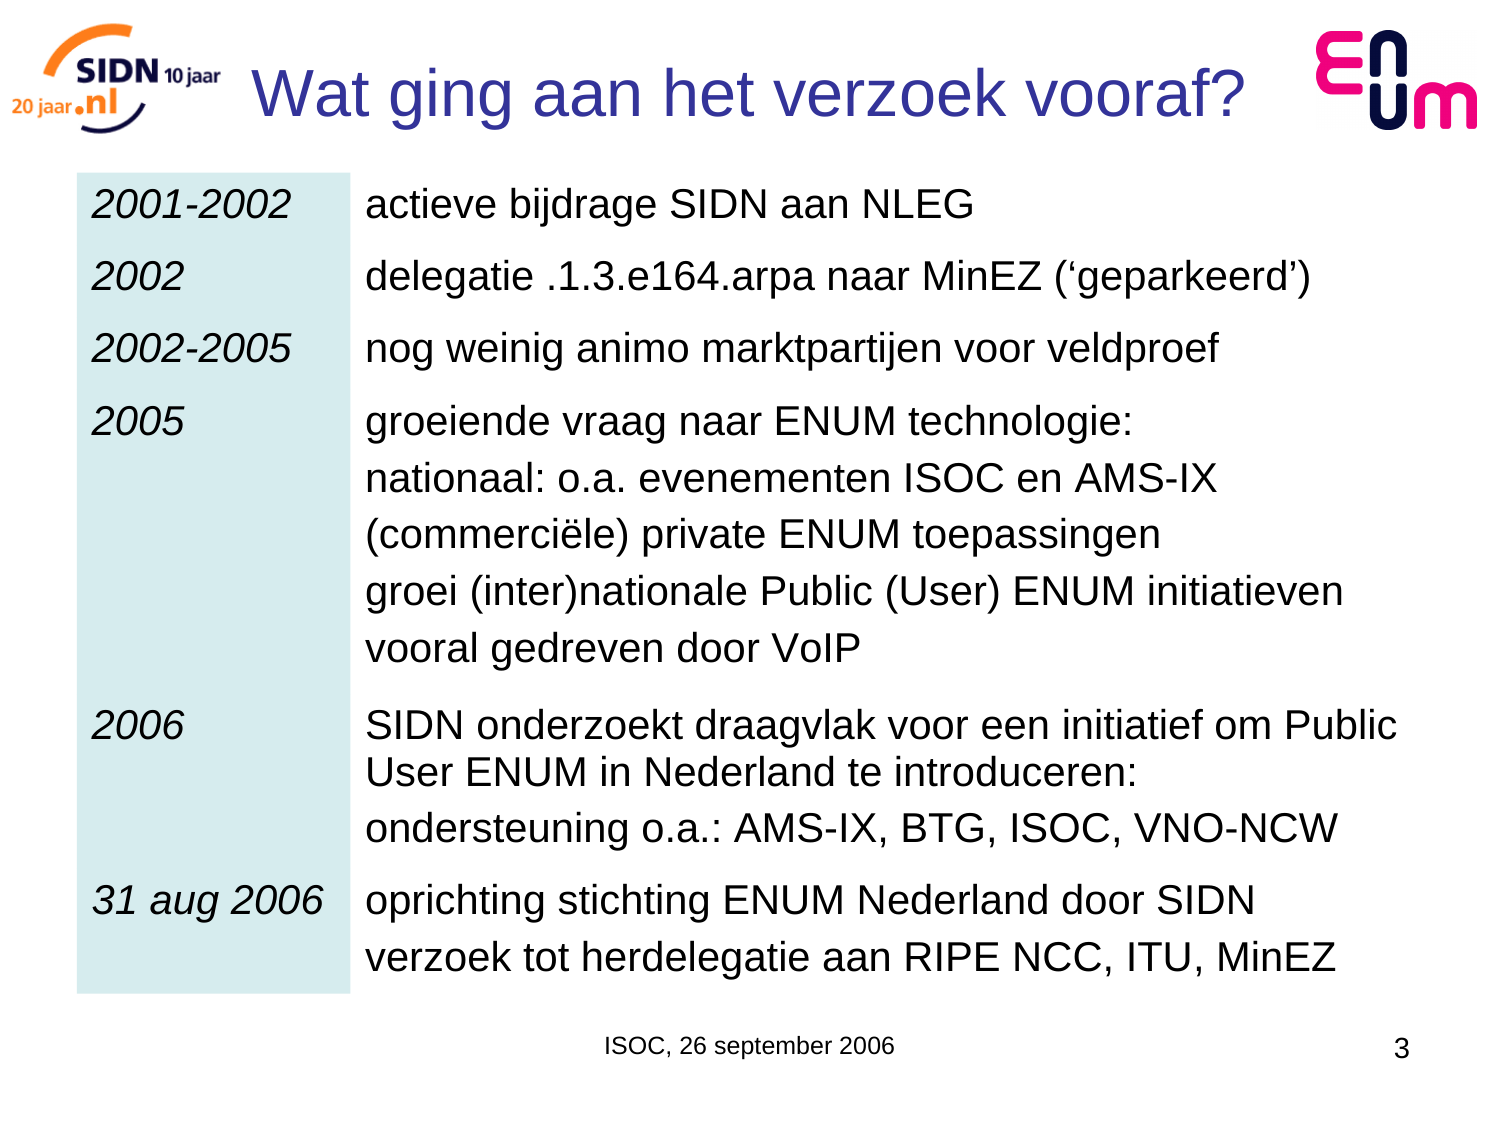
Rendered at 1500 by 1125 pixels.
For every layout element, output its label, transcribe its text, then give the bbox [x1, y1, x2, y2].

text_box nog weinig animo marktpartijen voor veldproef [351, 318, 1427, 390]
text_box SIDN onderzoekt draagvlak voor een initiatief om Public User ENUM in Nederland te introduceren: ondersteuning o.a.: AMS-IX, BTG, ISOC, VNO-NCW [351, 695, 1427, 869]
text_box 2006 [76, 695, 351, 869]
text_box delegatie .1.3.e164.arpa naar MinEZ (‘geparkeerd’) [351, 246, 1427, 318]
text_box groeiende vraag naar ENUM technologie: nationaal: o.a. evenementen ISOC en AMS-IX (commerciële) private ENUM toepassingen groei (inter)nationale Public (User) ENUM initiatieven vooral gedreven door VoIP [351, 390, 1427, 695]
text_box oprichting stichting ENUM Nederland door SIDN verzoek tot herdelegatie aan RIPE NCC, ITU, MinEZ [351, 869, 1427, 994]
text_box actieve bijdrage SIDN aan NLEG [351, 172, 1427, 246]
text_box 31 aug 2006 [76, 869, 351, 994]
title Wat ging aan het verzoek vooraf? [218, 0, 1282, 172]
text_box 2002 [76, 246, 351, 318]
text_box 2005 [76, 390, 351, 695]
text_box 2002-2005 [76, 318, 351, 390]
picture [0, 0, 218, 152]
text_box 2001-2002 [76, 172, 351, 246]
